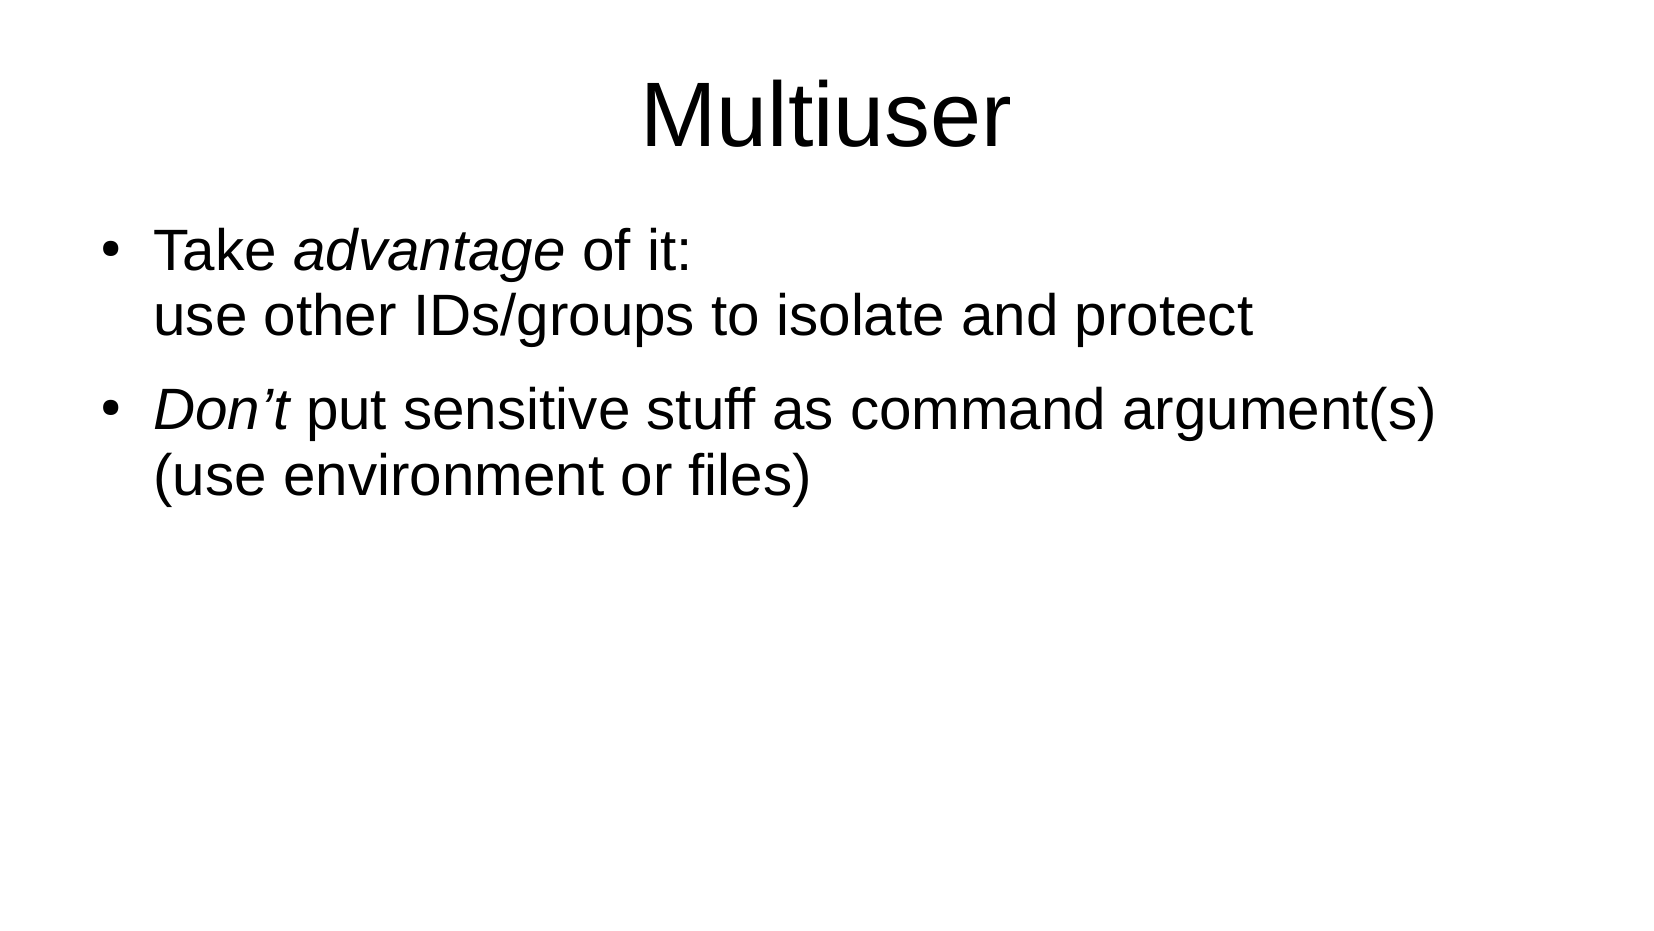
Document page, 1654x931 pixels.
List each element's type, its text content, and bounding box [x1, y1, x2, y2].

title Multiuser [82, 37, 1571, 193]
list Take advantage of it: use other IDs/groups to isolate and protect Don’t put sensitive stuff as command argument(s) (use environment or files) [82, 217, 1571, 758]
